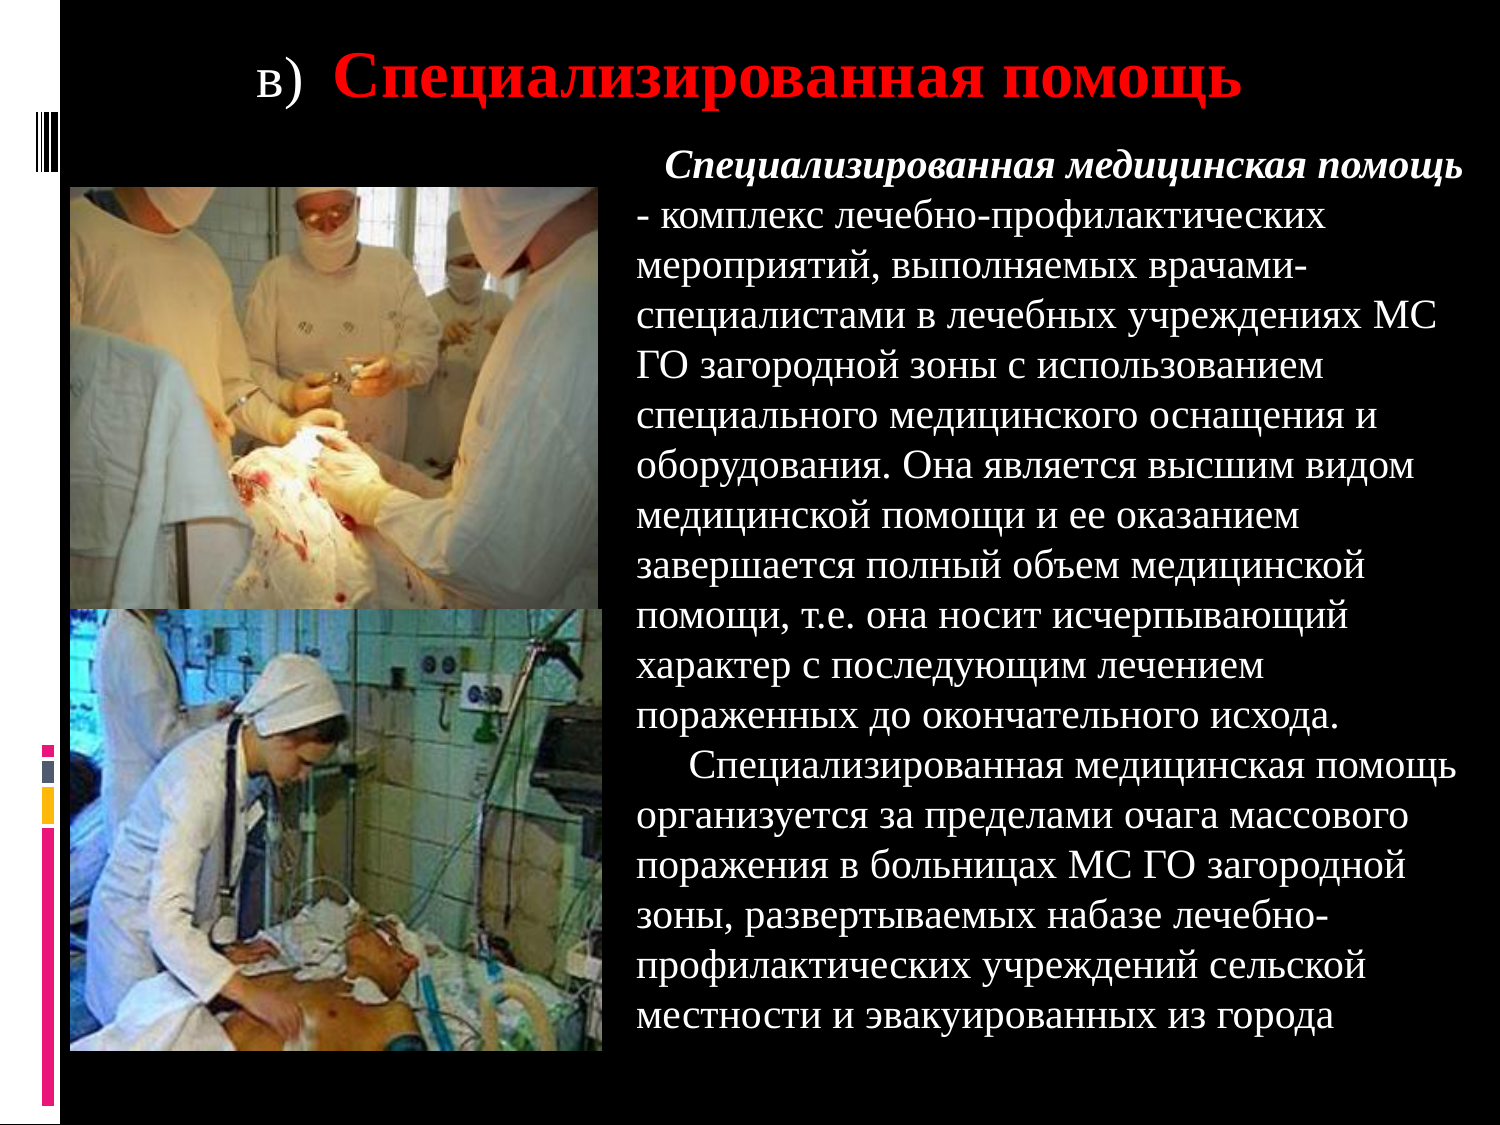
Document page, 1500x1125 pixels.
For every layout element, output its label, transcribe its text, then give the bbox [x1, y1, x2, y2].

text_box Специализированная медицинская помощь - комплекс лечебно-профилактических мероприятий, выполняемых врачами-специалистами в лечебных учреждениях МС ГО загородной зоны с использованием специального медицинского оснащения и оборудования. Она является высшим видом медицинской помощи и ее оказанием завершается полный объем медицинской помощи, т.е. она носит исчерпывающий характер с последующим лечением пораженных до окончательного исхода. Специализированная медицинская помощь организуется за пределами очага массового поражения в больницах МС ГО загородной зоны, развертываемых набазе лечебно-профилактических учреждений сельской местности и эвакуированных из города [621, 128, 1500, 1099]
picture [70, 187, 602, 1051]
text_box в) Специализированная помощь [105, 23, 1395, 120]
